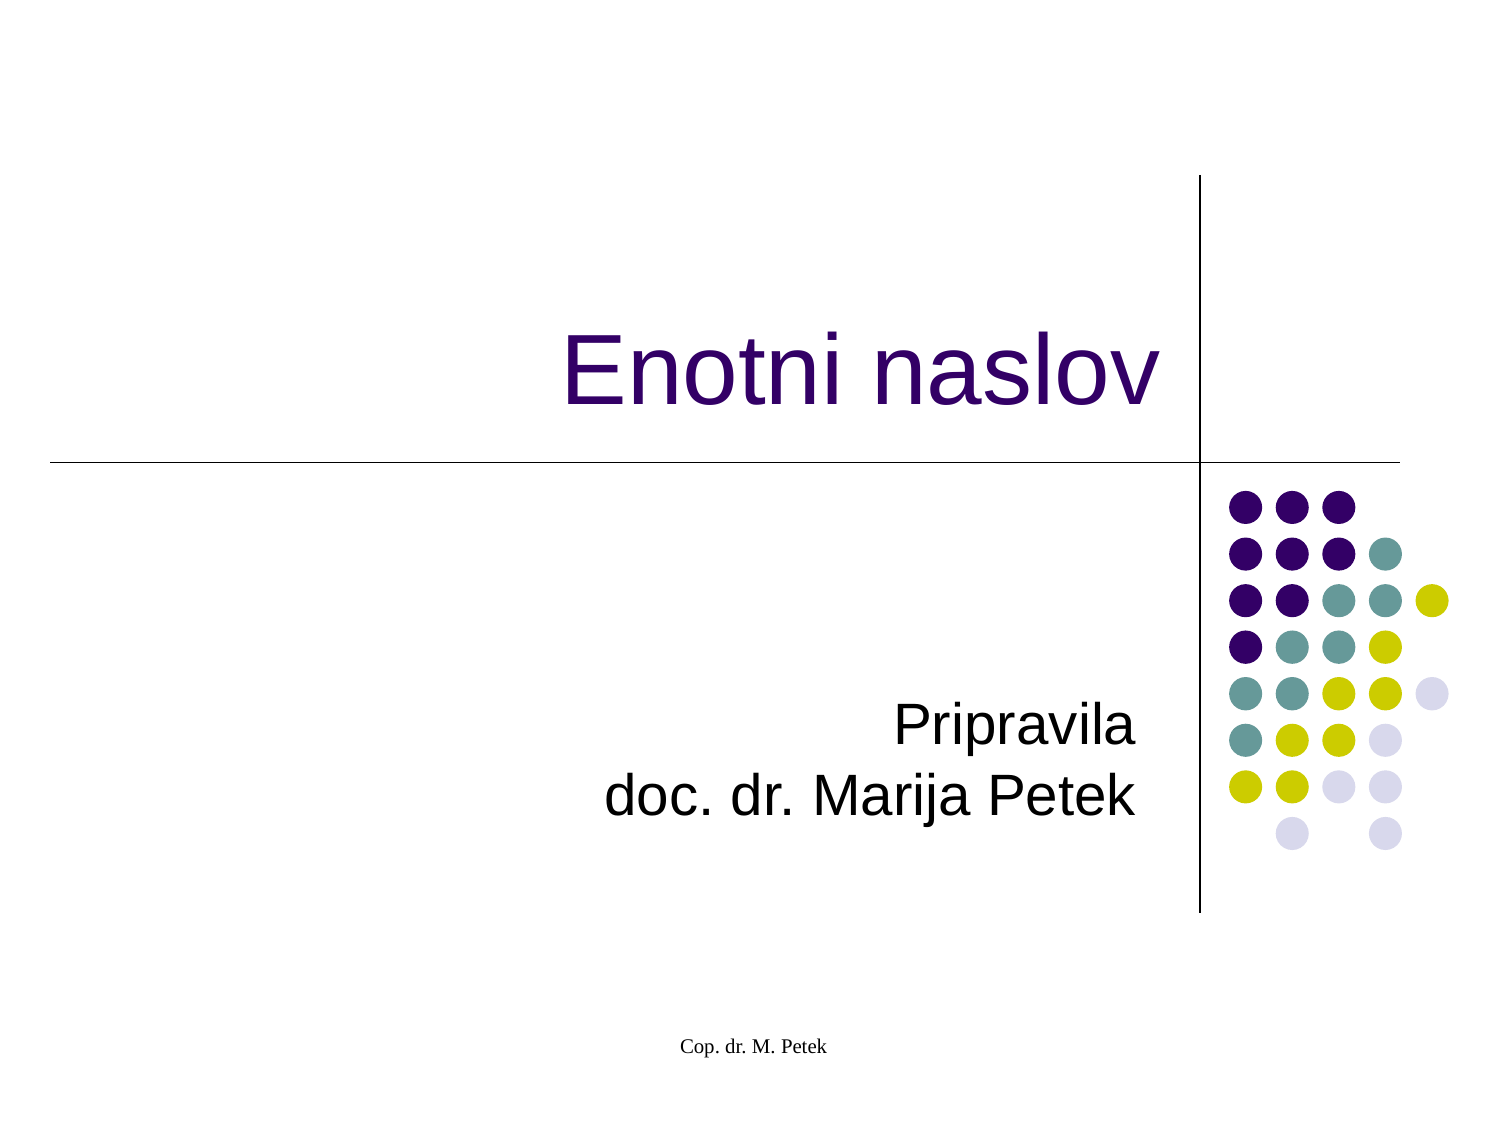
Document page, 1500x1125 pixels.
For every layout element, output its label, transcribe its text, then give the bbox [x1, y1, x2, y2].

subtitle Pripravila doc. dr. Marija Petek [225, 692, 1152, 1083]
title Enotni naslov [74, 137, 1176, 433]
